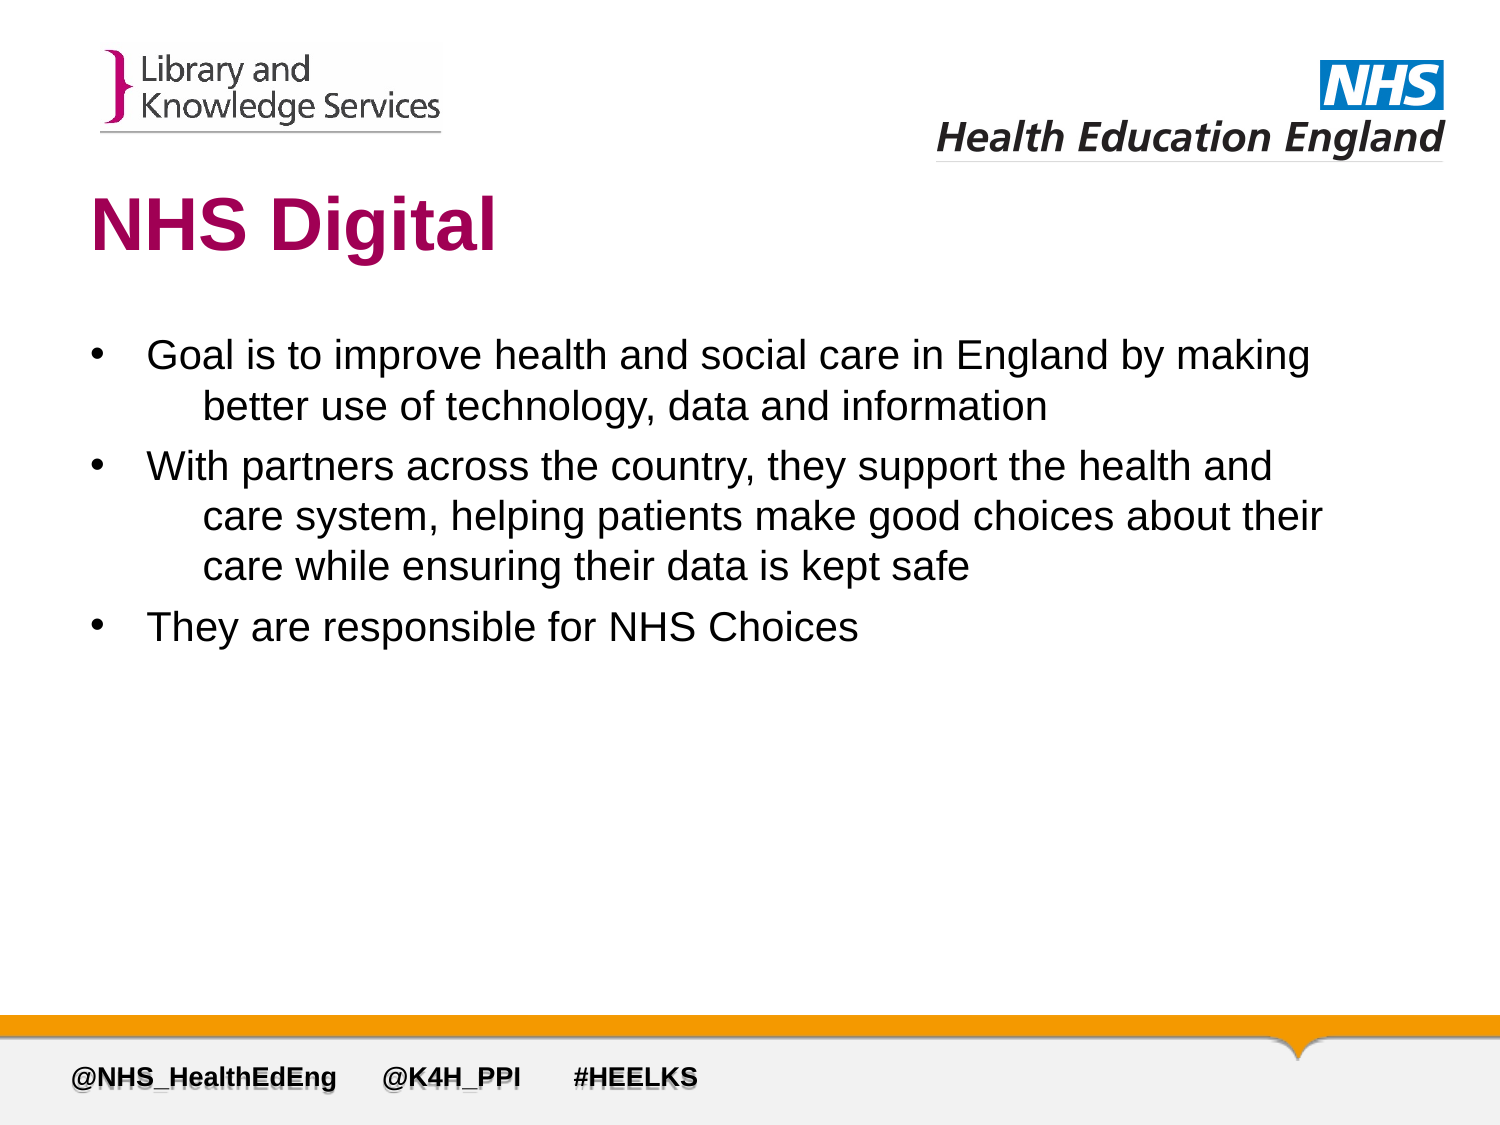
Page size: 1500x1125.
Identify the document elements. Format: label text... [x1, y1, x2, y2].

picture [100, 42, 443, 131]
text_box @NHS_HealthEdEng @K4H_PPI #HEELKS [55, 1052, 932, 1113]
list Goal is to improve health and social care in England by making better use of technology, data and information With partners across the country, they support the health and care system, helping patients make good choices about their care while ensuring their data is kept safe They are responsible for NHS Choices [55, 359, 1397, 815]
title NHS Digital [75, 168, 1351, 280]
